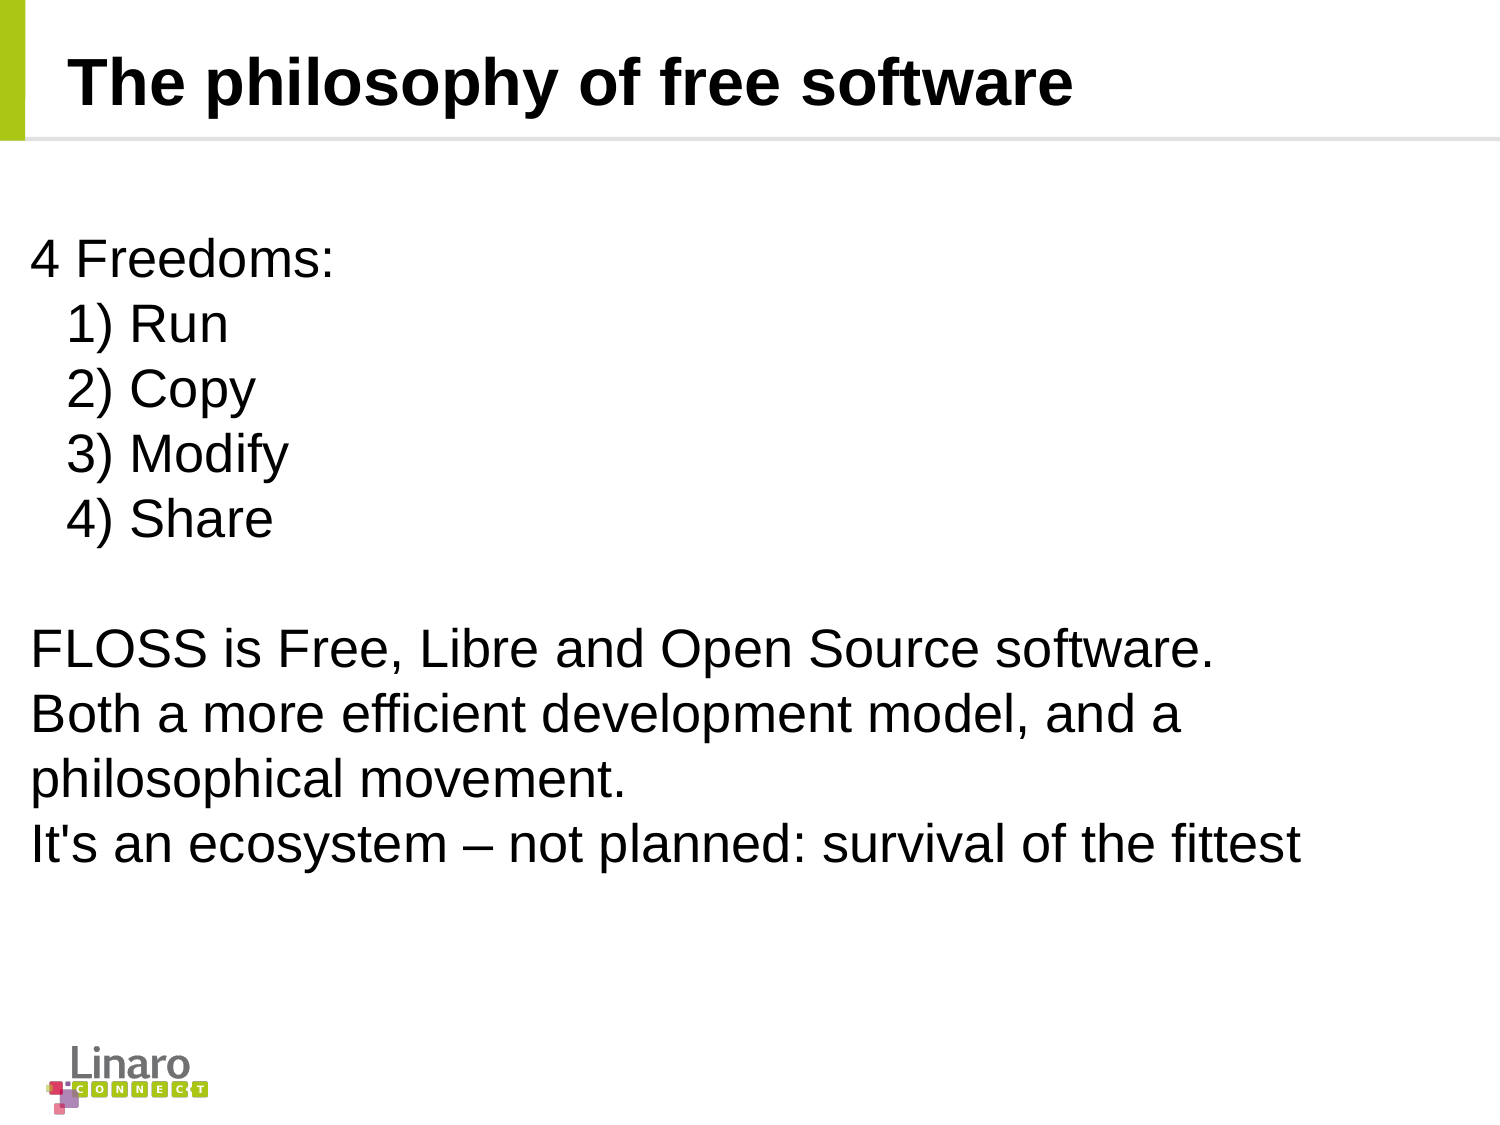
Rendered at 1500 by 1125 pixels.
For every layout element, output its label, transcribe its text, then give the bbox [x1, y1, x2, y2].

text_box 4 Freedoms: Run Copy Modify Share FLOSS is Free, Libre and Open Source software. Both a more efficient development model, and a philosophical movement. It's an ecosystem – not planned: survival of the fittest [16, 163, 1482, 1038]
picture [39, 1041, 216, 1119]
text_box The philosophy of free software [53, 23, 1465, 136]
